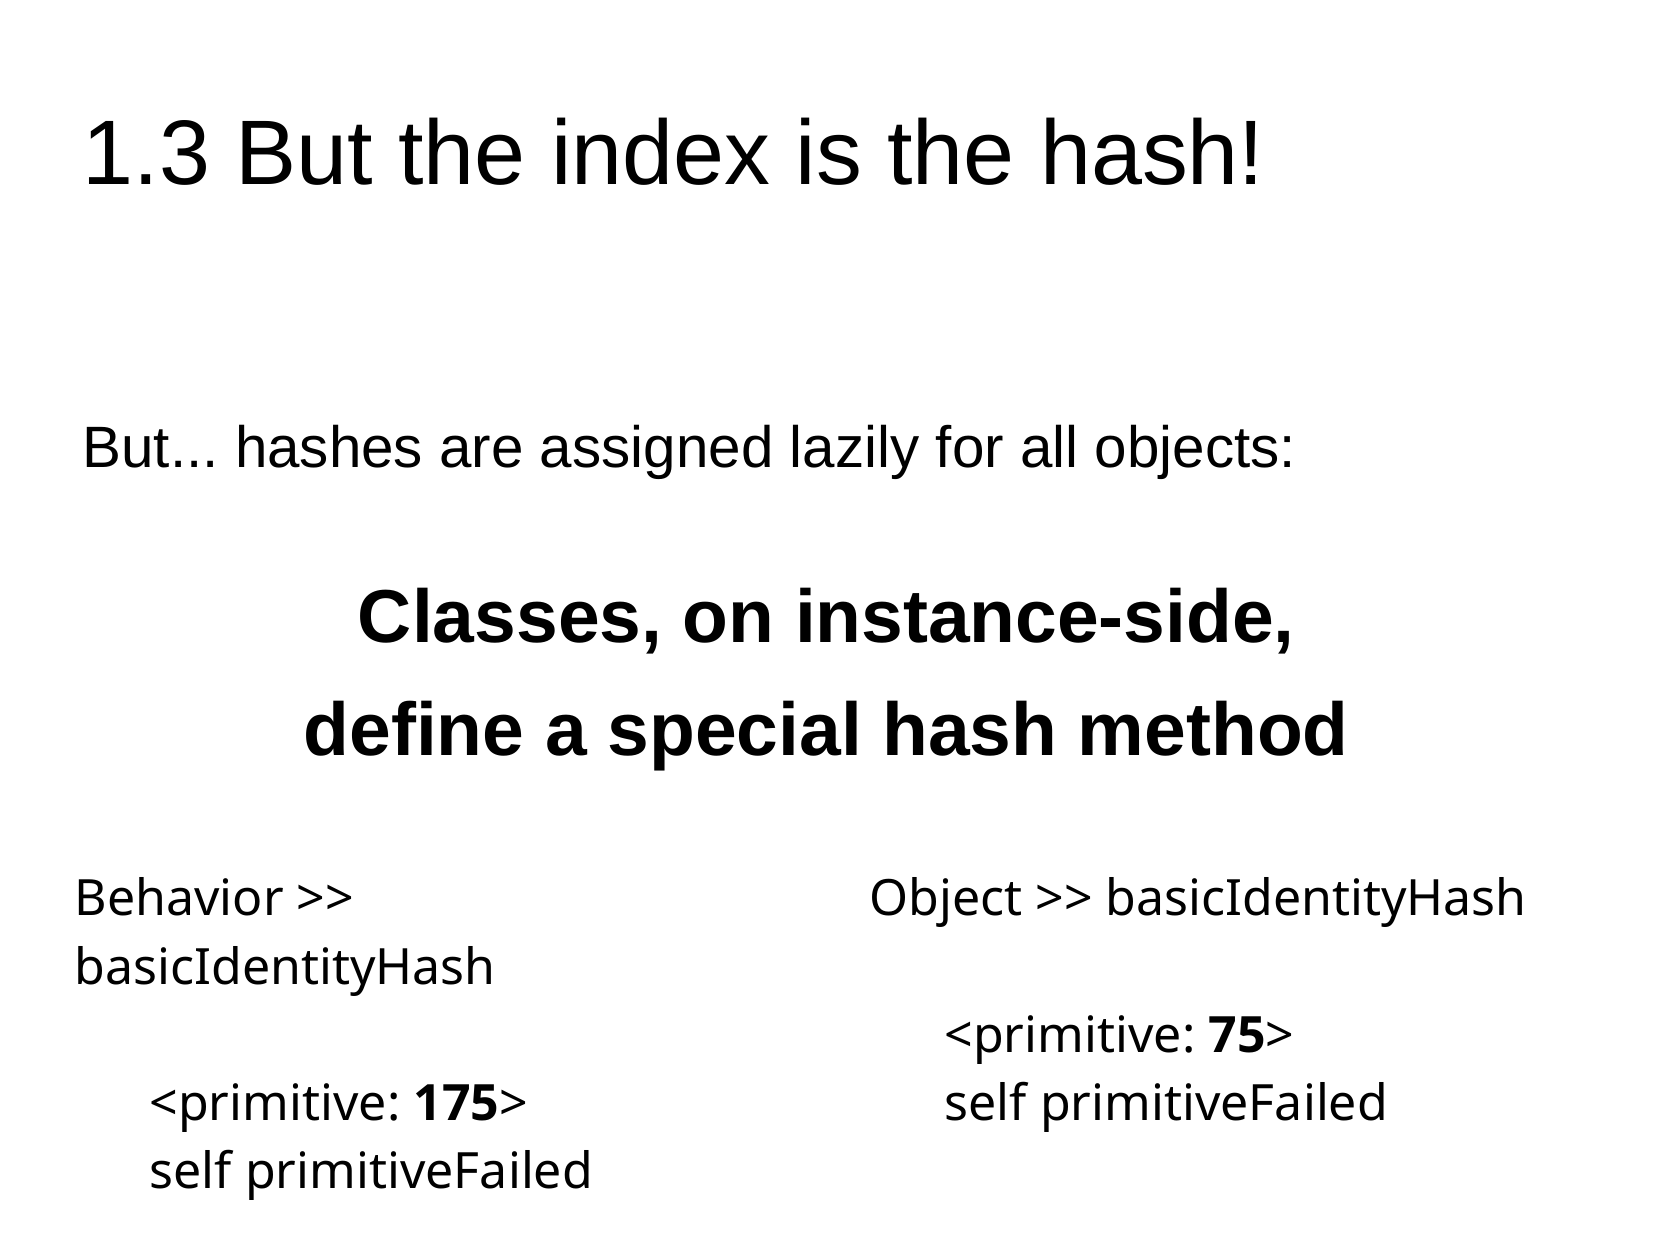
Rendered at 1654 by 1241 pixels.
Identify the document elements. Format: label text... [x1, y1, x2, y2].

text_box Object >> basicIdentityHash <primitive: 75> self primitiveFailed [855, 855, 1576, 1161]
list But... hashes are assigned lazily for all objects: Classes, on instance-side, define a special hash method [82, 290, 1571, 1010]
text_box Behavior >> basicIdentityHash <primitive: 175> self primitiveFailed [60, 855, 781, 1161]
title 1.3 But the index is the hash! [82, 49, 1571, 257]
